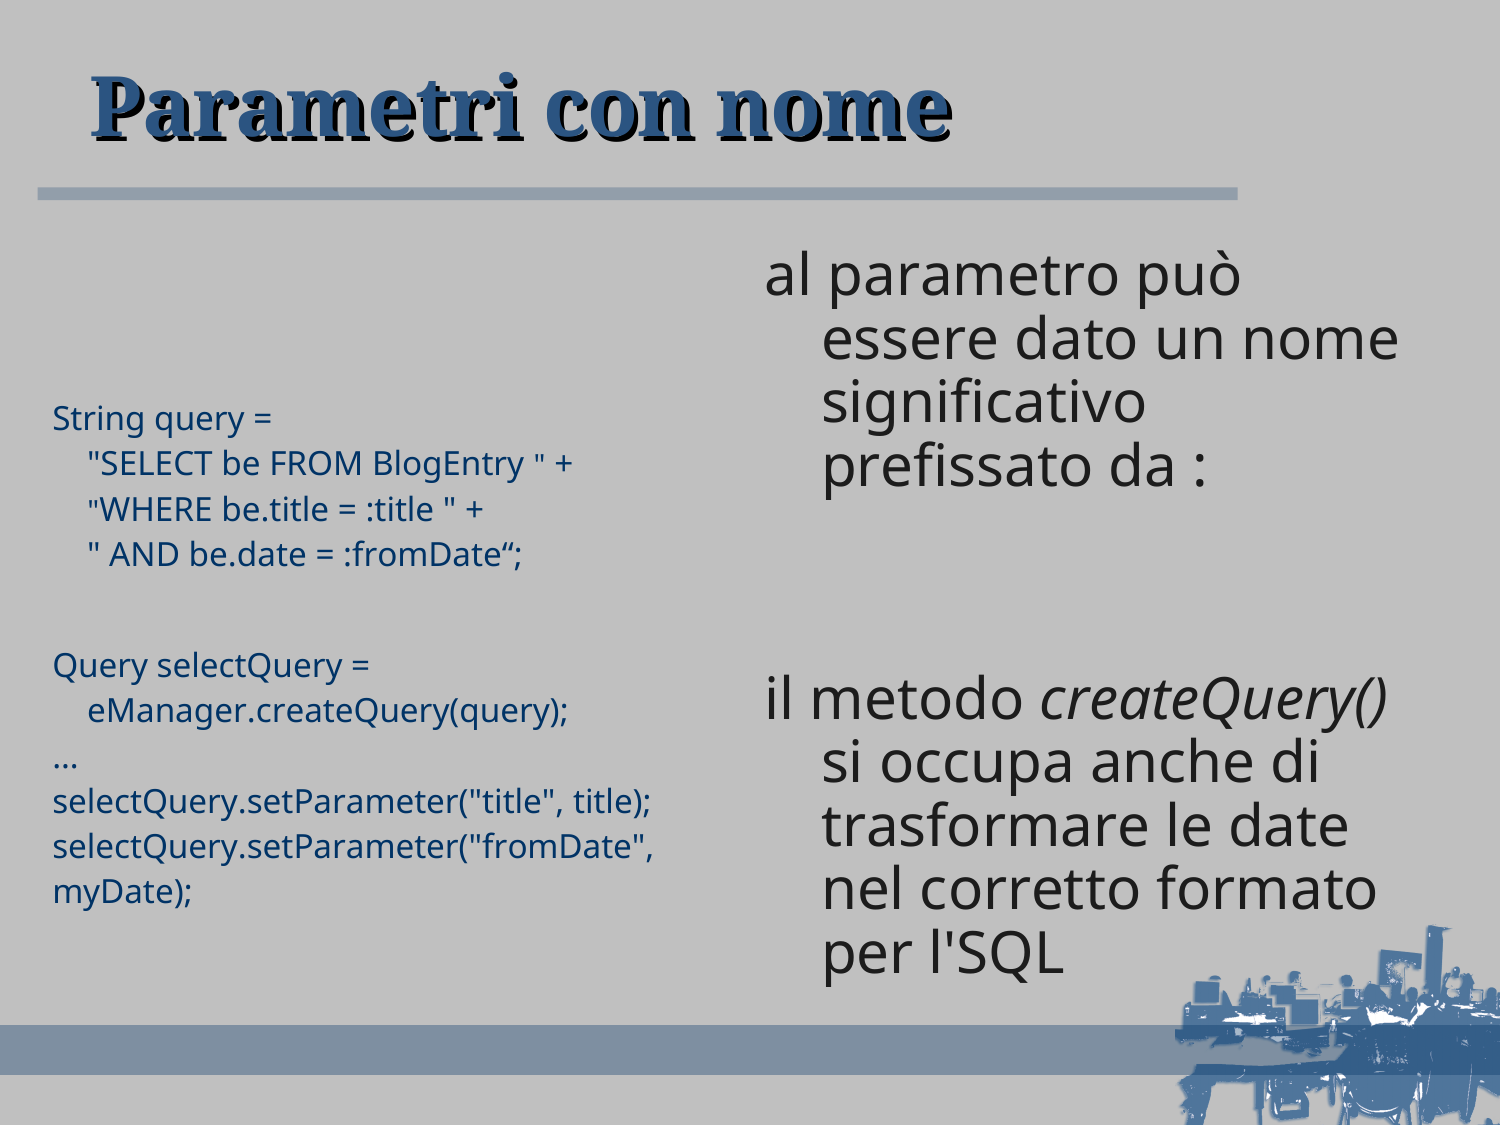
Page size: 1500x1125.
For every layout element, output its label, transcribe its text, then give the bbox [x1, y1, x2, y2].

title Parametri con nome [75, 35, 1426, 174]
text_box String query = "SELECT be FROM BlogEntry " + "WHERE be.title = :title " + " AND be.date = :fromDate“; Query selectQuery = eManager.createQuery(query); … selectQuery.setParameter("title", title); selectQuery.setParameter("fromDate", myDate); [37, 387, 788, 922]
list al parametro può essere dato un nome significativo prefissato da : il metodo createQuery() si occupa anche di trasformare le date nel corretto formato per l'SQL [750, 237, 1426, 1029]
